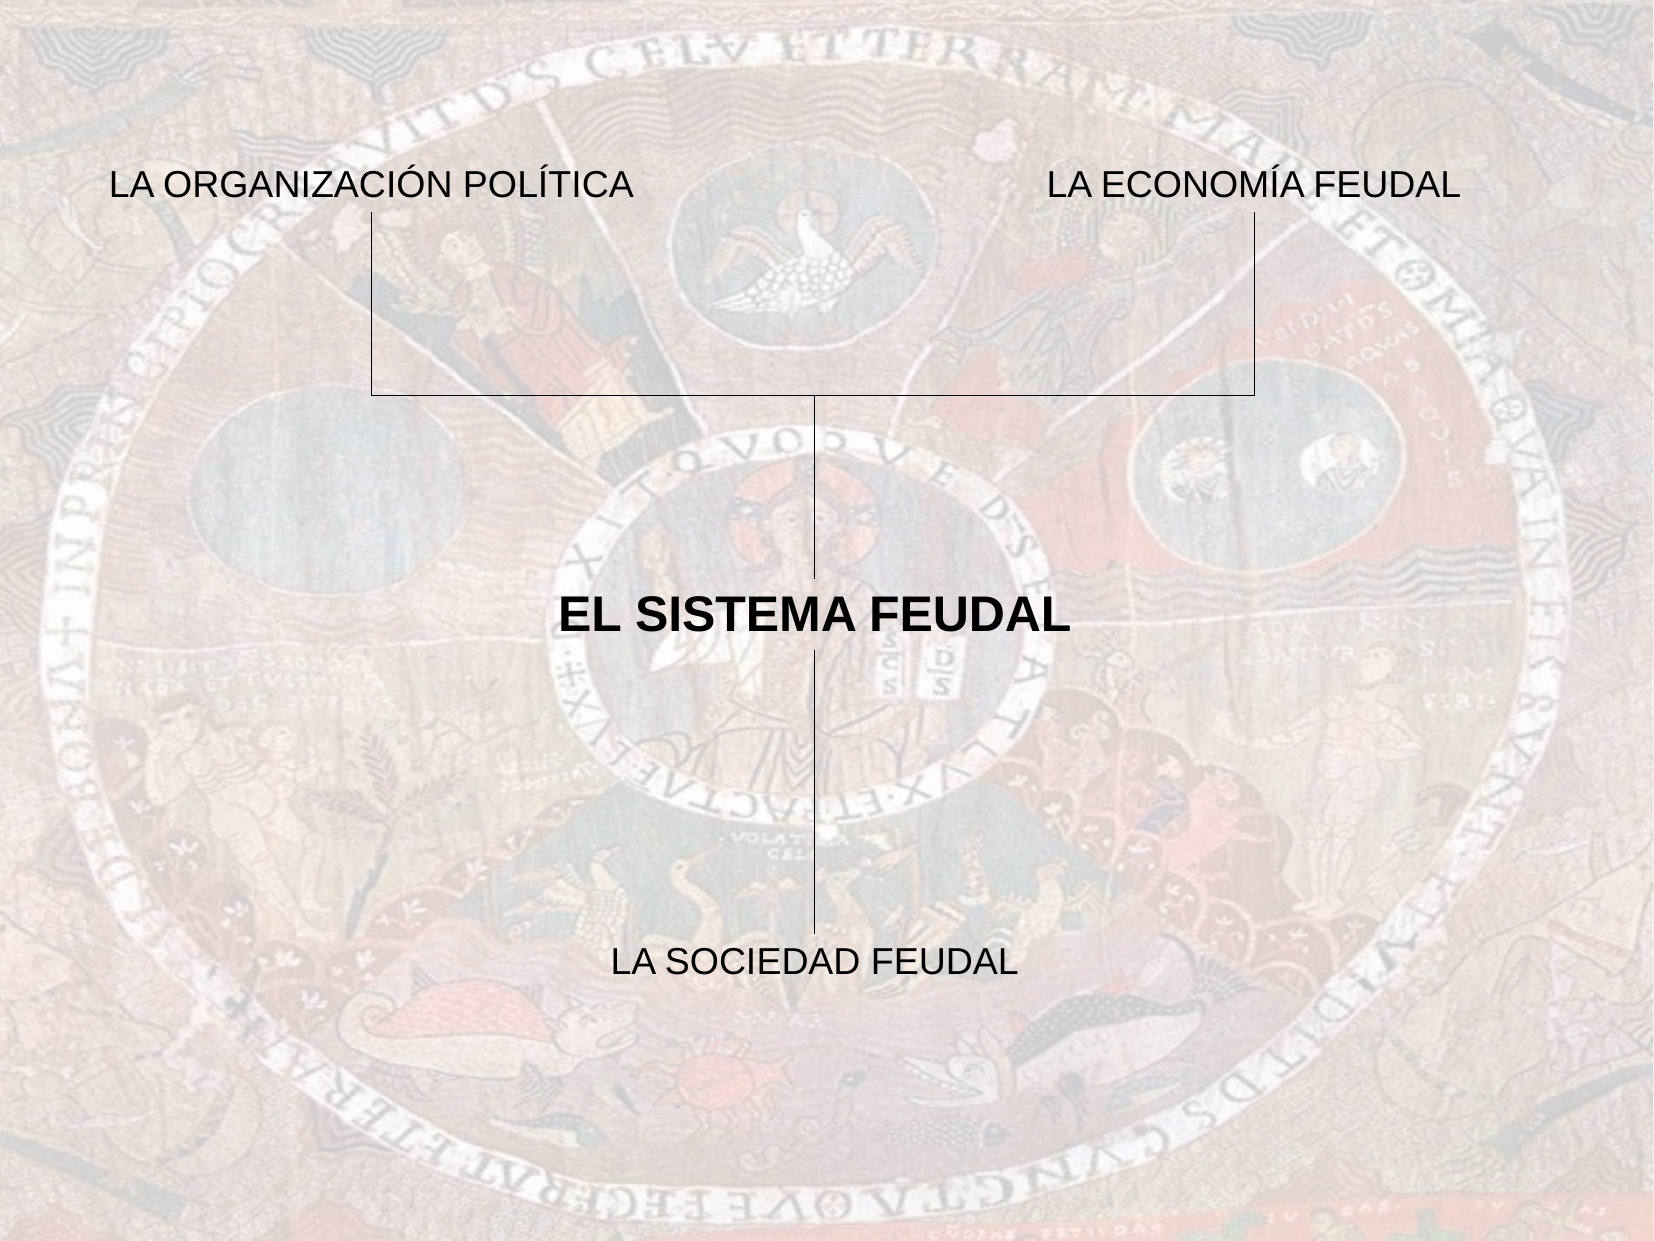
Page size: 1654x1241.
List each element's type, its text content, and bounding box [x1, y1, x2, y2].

text_box LA ECONOMÍA FEUDAL [1031, 155, 1477, 213]
picture [0, 0, 1654, 1241]
text_box LA SOCIEDAD FEUDAL [595, 933, 1034, 990]
text_box EL SISTEMA FEUDAL [543, 578, 1087, 651]
text_box LA ORGANIZACIÓN POLÍTICA [94, 155, 650, 213]
